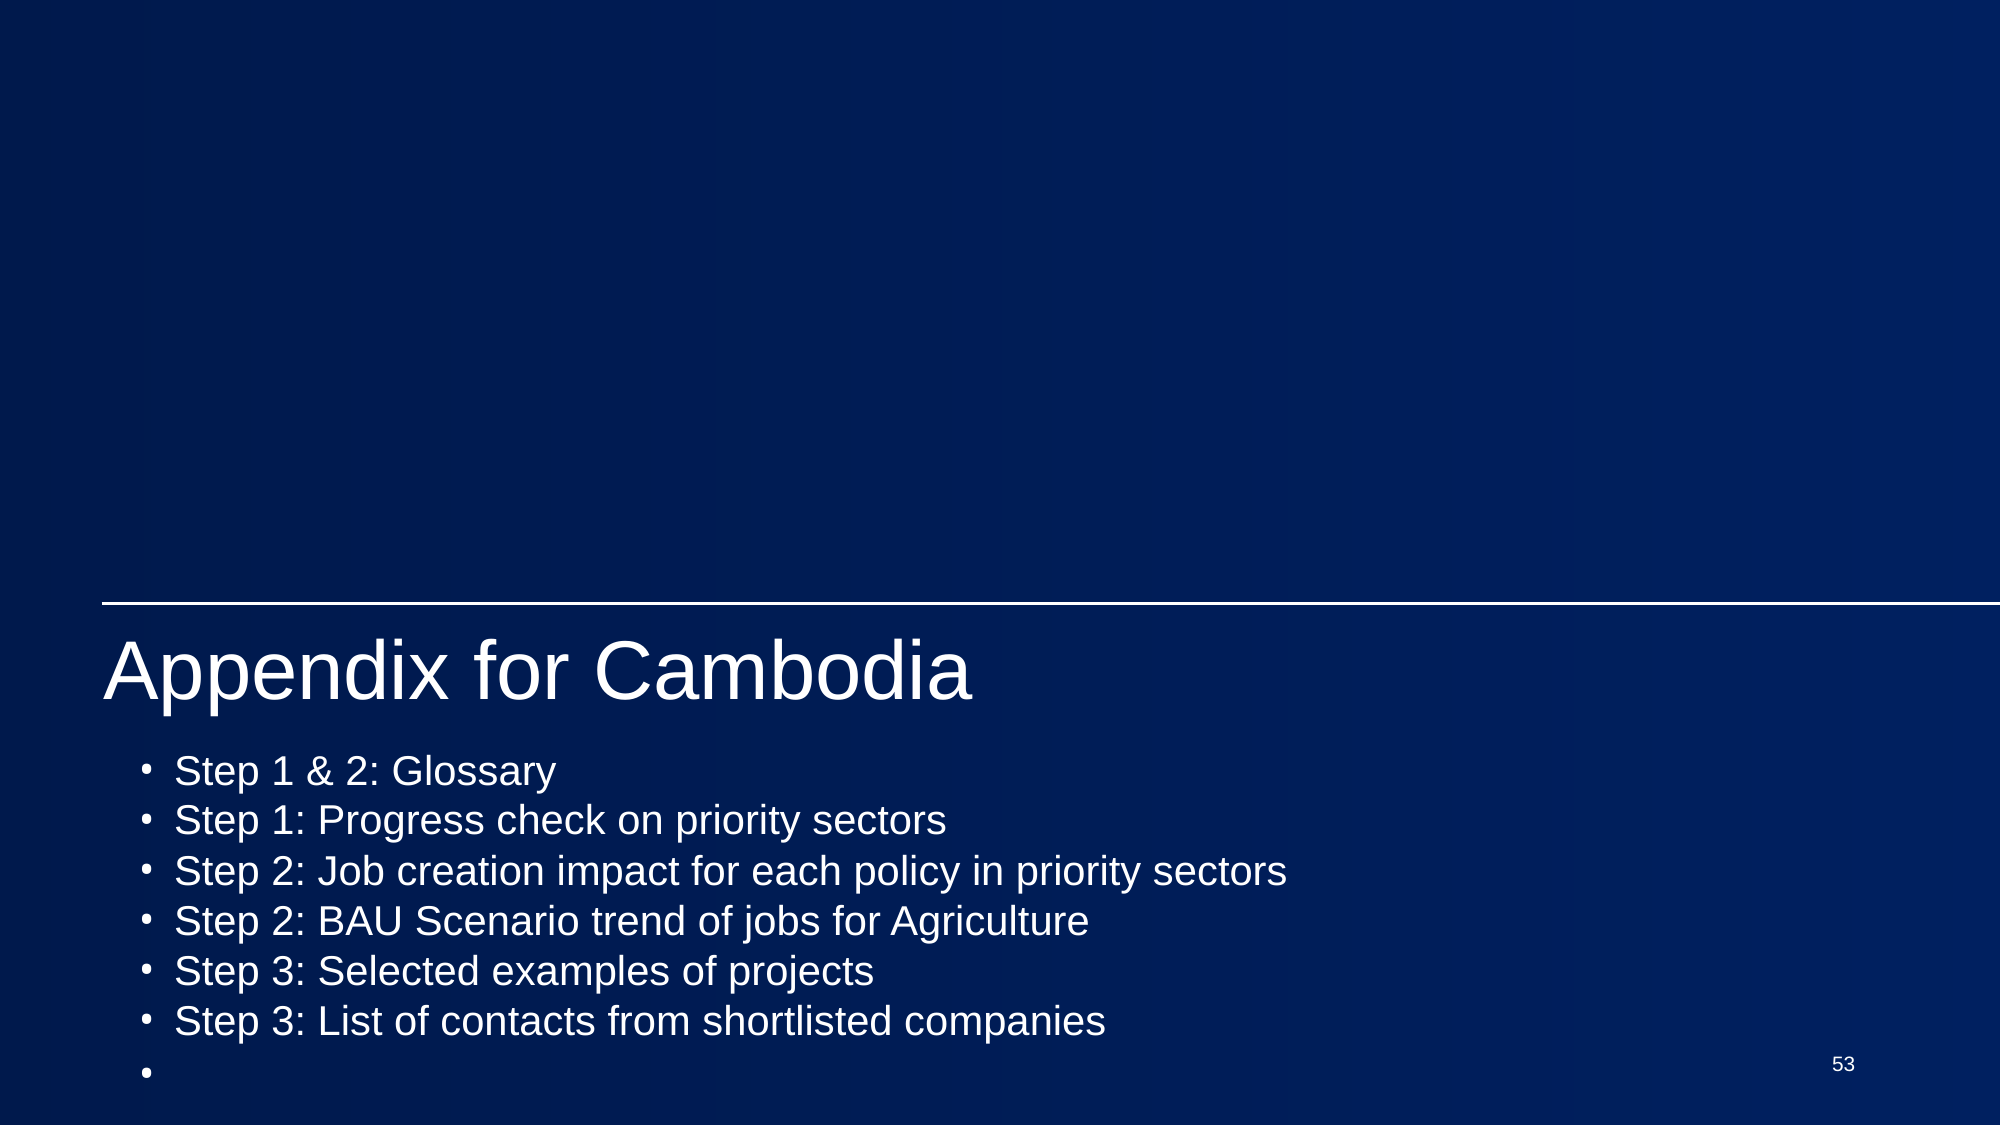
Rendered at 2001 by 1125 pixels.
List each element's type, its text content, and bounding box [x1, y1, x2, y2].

text_box Step 1 & 2: Glossary Step 1: Progress check on priority sectors Step 2: Job creation impact for each policy in priority sectors Step 2: BAU Scenario trend of jobs for Agriculture Step 3: Selected examples of projects Step 3: List of contacts from shortlisted companies [103, 743, 1898, 1097]
title Appendix for Cambodia [103, 627, 1898, 719]
